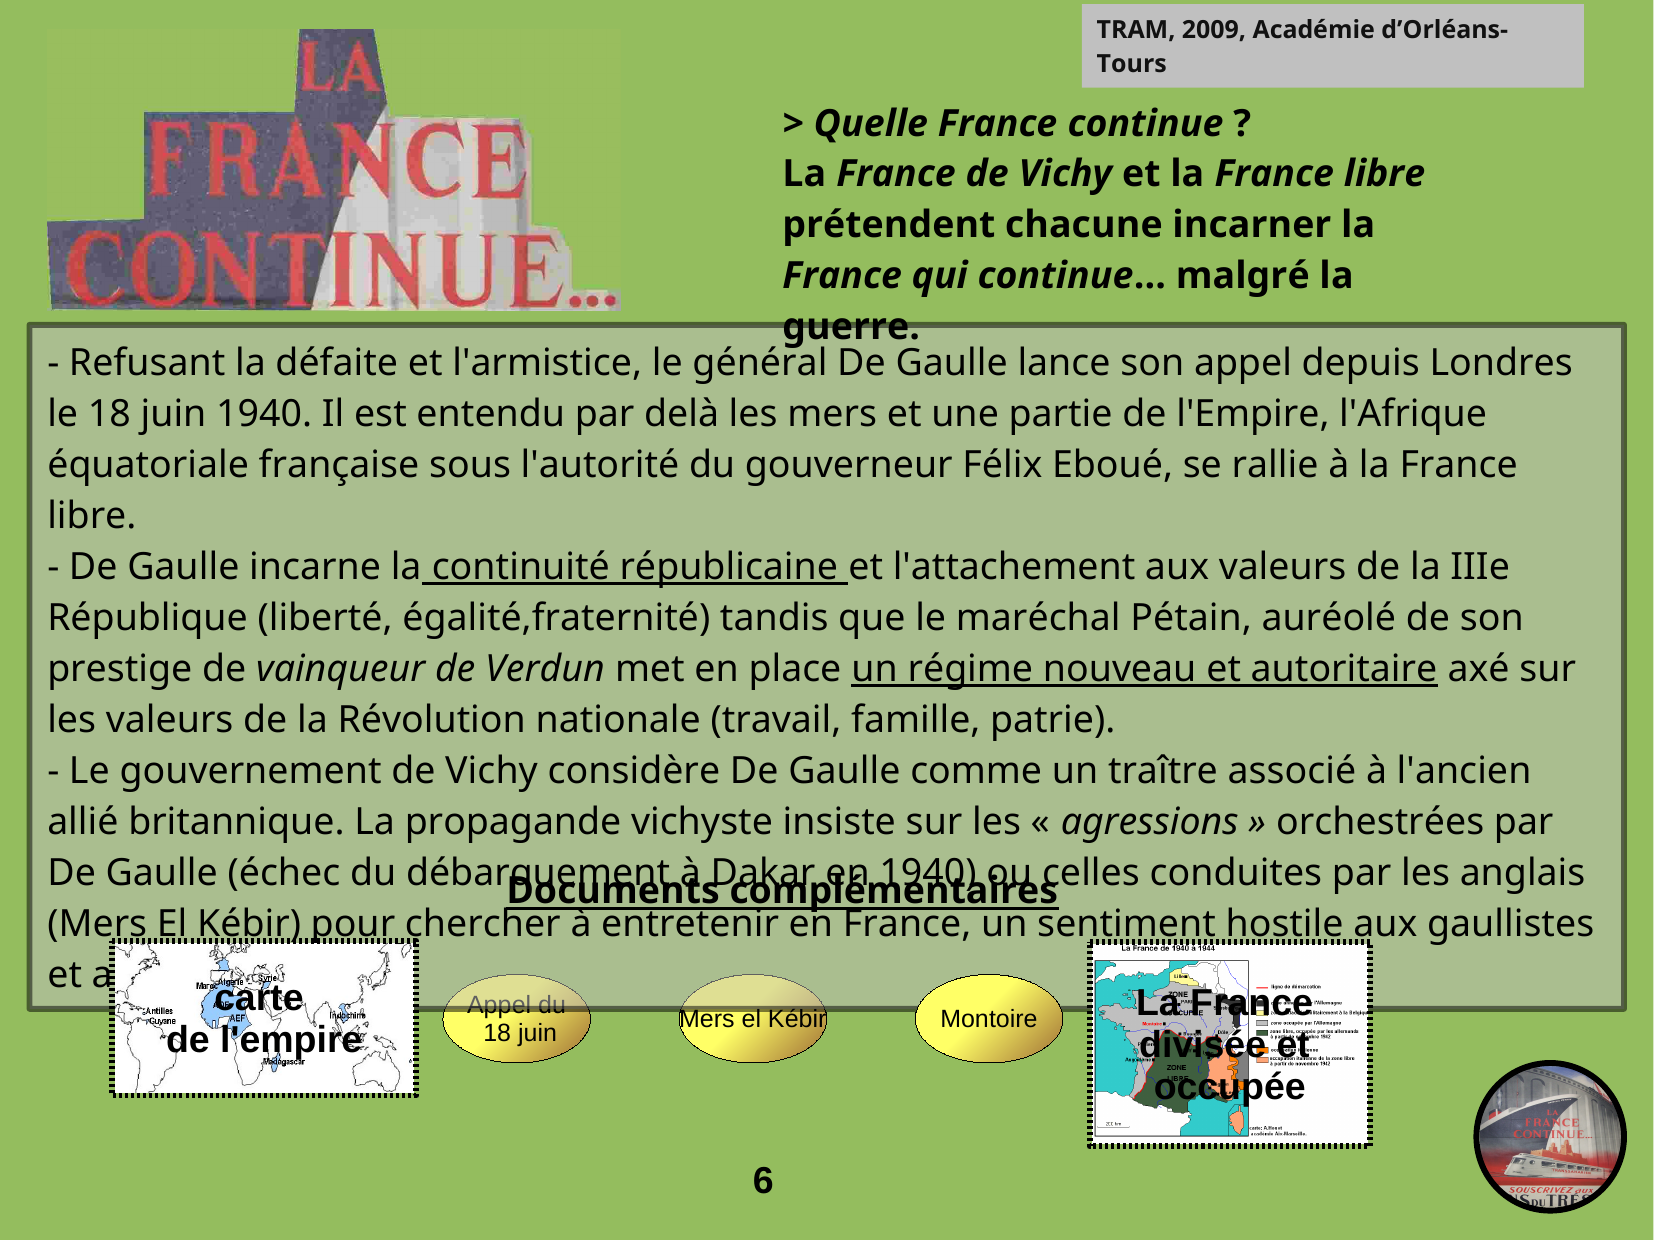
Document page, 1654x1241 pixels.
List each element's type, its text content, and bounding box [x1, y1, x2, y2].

text_box Documents complémentaires [295, 856, 1270, 916]
text_box Appel du 18 juin [442, 1012, 591, 1063]
text_box Montoire [915, 974, 1063, 1063]
text_box Mers el Kébir [679, 1012, 827, 1063]
picture [47, 29, 621, 311]
picture [115, 943, 414, 1093]
text_box 6 [738, 1152, 827, 1211]
text_box > Quelle France continue ? La France de Vichy et la France libre prétendent chacune incarner la France qui continue... malgré la guerre. [767, 88, 1447, 296]
picture [1092, 944, 1368, 1144]
text_box [1476, 1062, 1625, 1211]
text_box - Refusant la défaite et l'armistice, le général De Gaulle lance son appel depuis Londres le 18 juin 1940. Il est entendu par delà les mers et une partie de l'Empire, l'Afrique équatoriale française sous l'autorité du gouverneur Félix Eboué, se rallie à la France libre. - De Gaulle incarne la continuité républicaine et l'attachement aux valeurs de la IIIe République (liberté, égalité,fraternité) tandis que le maréchal Pétain, auréolé de son prestige de vainqueur de Verdun met en place un régime nouveau et autoritaire axé sur les valeurs de la Révolution nationale (travail, famille, patrie). - Le gouvernement de Vichy considère De Gaulle comme un traître associé à l'ancien allié britannique. La propagande vichyste insiste sur les « agressions » orchestrées par De Gaulle (échec du débarquement à Dakar en 1940) ou celles conduites par les anglais (Mers El Kébir) pour chercher à entretenir en France, un sentiment hostile aux gaullistes et aux britanniques. [29, 324, 1625, 855]
text_box TRAM, 2009, Académie d’Orléans-Tours [1081, 4, 1584, 88]
